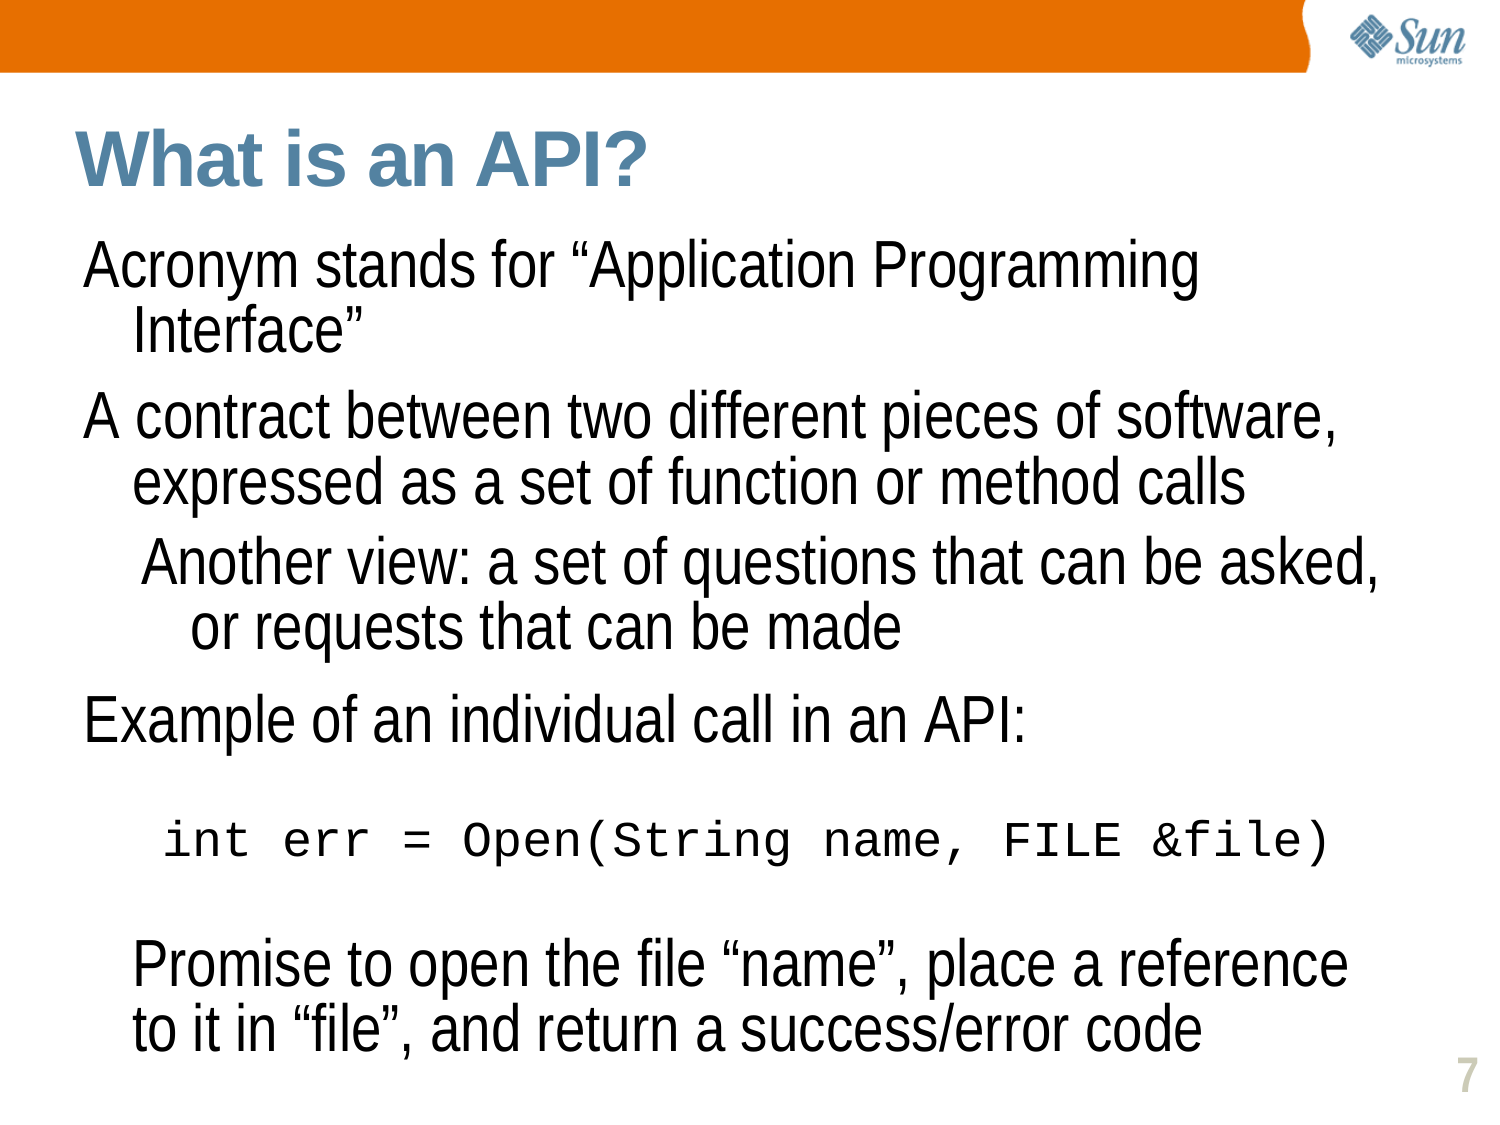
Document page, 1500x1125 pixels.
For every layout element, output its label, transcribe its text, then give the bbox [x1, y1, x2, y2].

picture [0, 0, 1500, 75]
title What is an API? [75, 122, 1438, 228]
list Acronym stands for “Application Programming Interface” A contract between two different pieces of software, expressed as a set of function or method calls Another view: a set of questions that can be asked, or requests that can be made Example of an individual call in an API: int err = Open(String name, FILE &file) Promise to open the file “name”, place a reference to it in “file”, and return a success/error code [64, 235, 1402, 1125]
